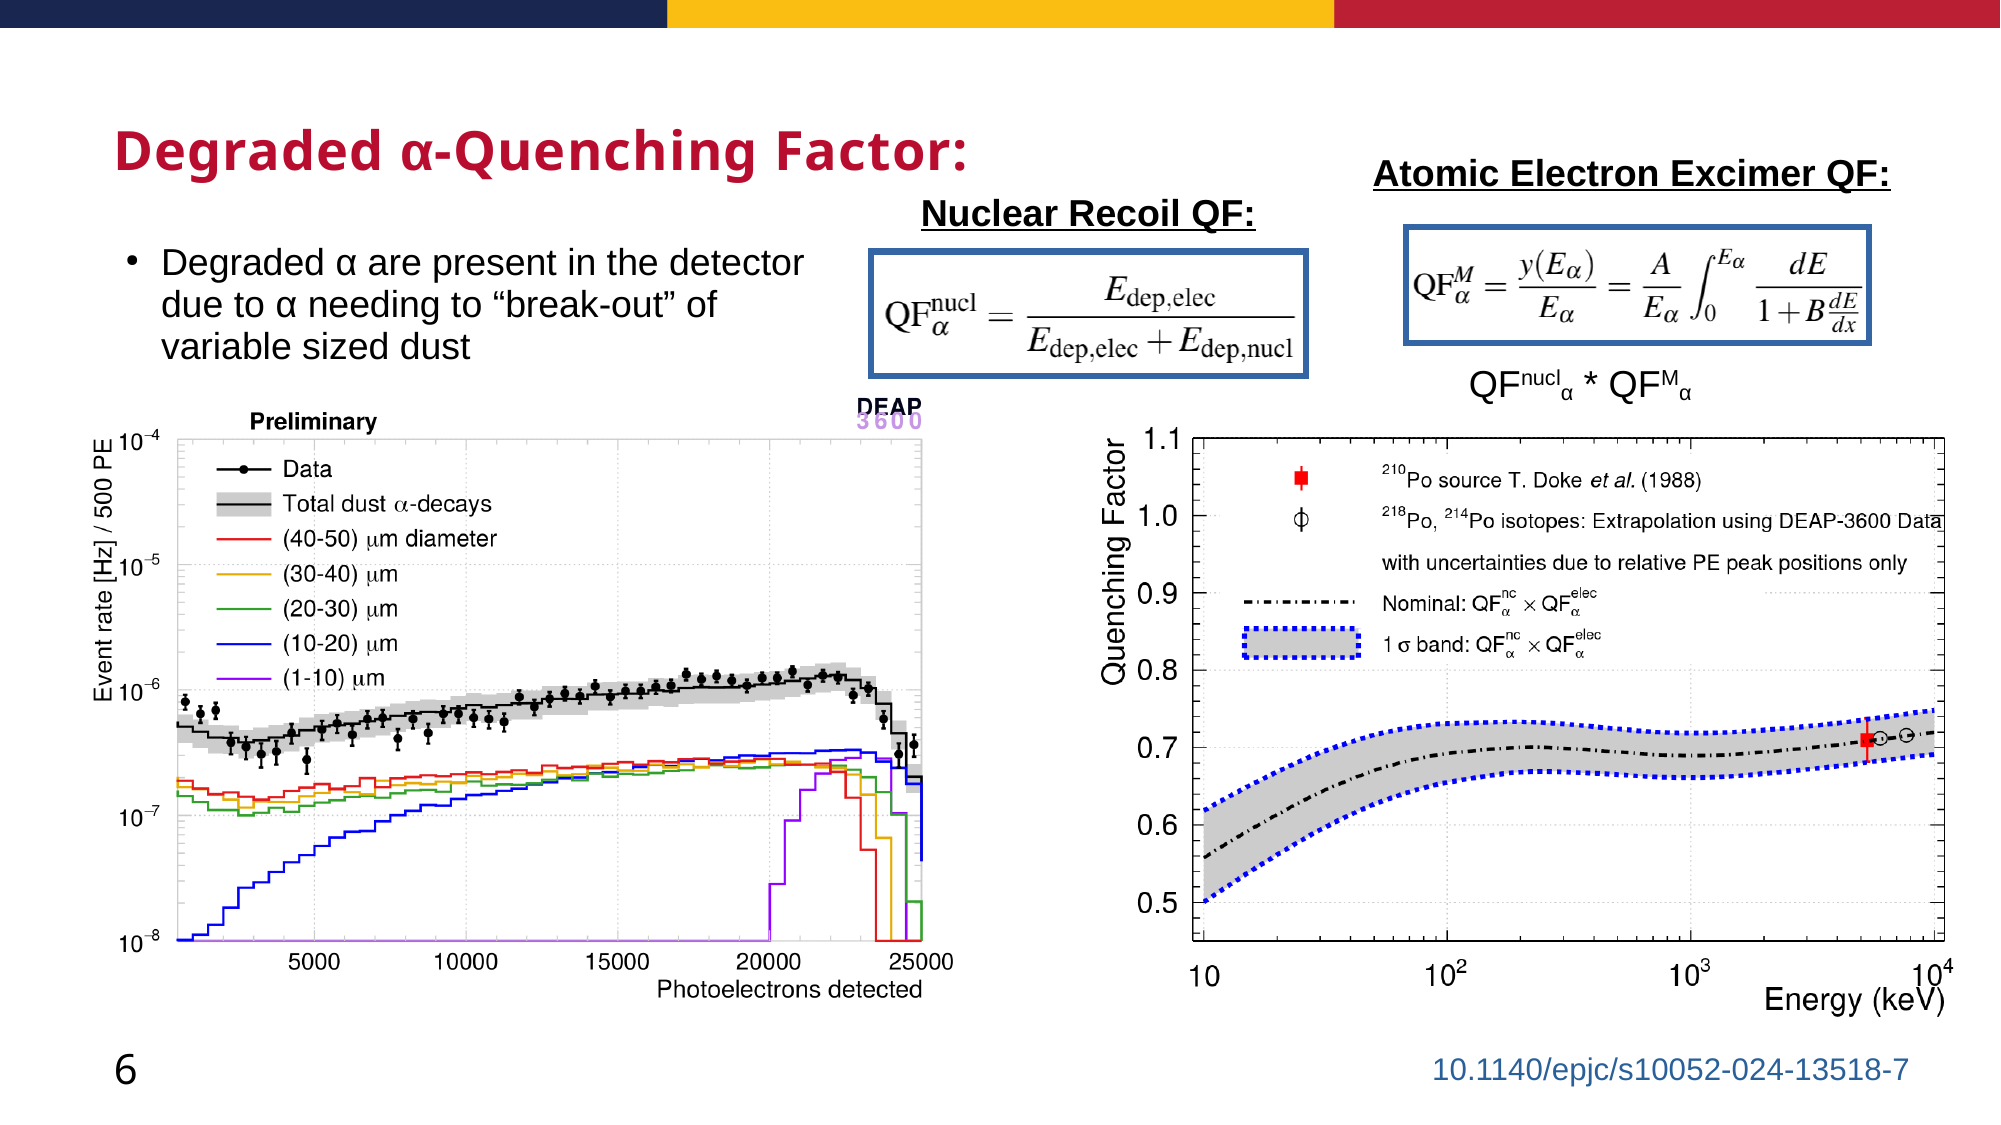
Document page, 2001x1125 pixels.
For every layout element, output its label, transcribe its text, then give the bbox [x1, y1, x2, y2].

text_box QFnuclα * QFMα [1454, 356, 1707, 414]
title Degraded α-Quenching Factor: [98, 115, 1886, 219]
text_box Nuclear Recoil QF: [906, 185, 1272, 243]
text_box 10.1140/epjc/s10052-024-13518-7 [1417, 1045, 1923, 1095]
picture [1408, 230, 1867, 341]
picture [76, 389, 959, 1010]
text_box Degraded α are present in the detector due to α needing to “break-out” of variable sized dust [110, 233, 821, 375]
picture [0, 0, 2000, 28]
slide_number <number> [99, 1035, 190, 1092]
picture [874, 254, 1303, 373]
text_box Atomic Electron Excimer QF: [1357, 145, 1907, 202]
picture [1062, 413, 1978, 1034]
